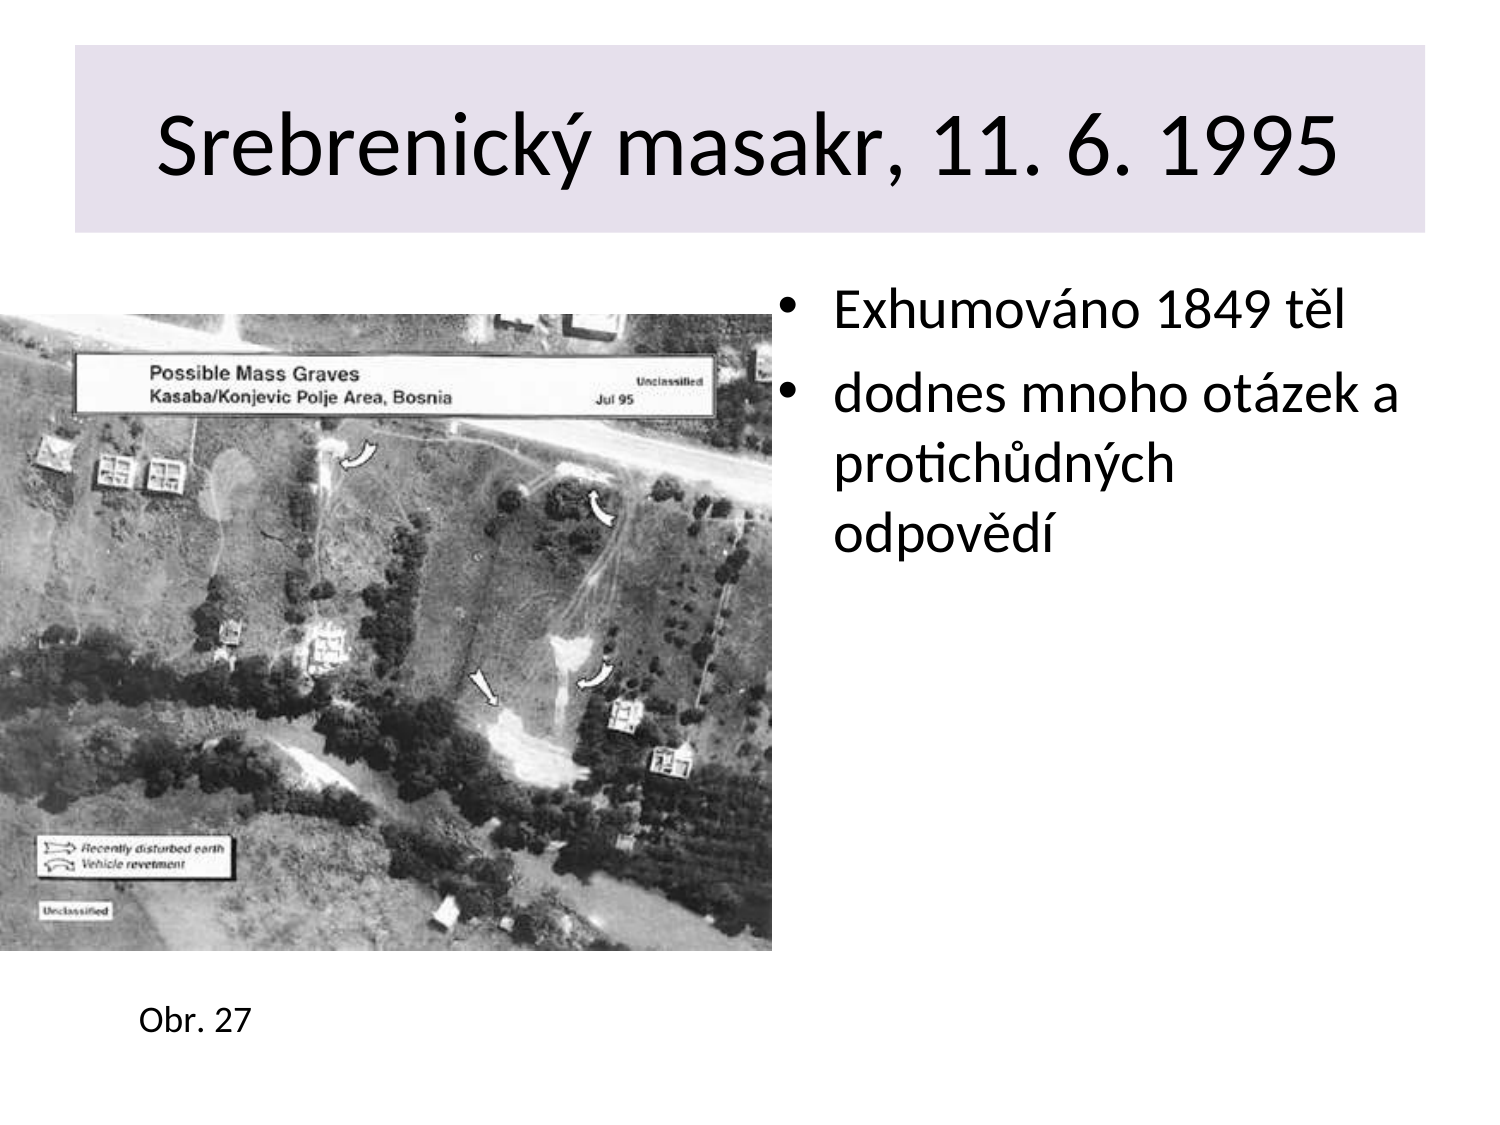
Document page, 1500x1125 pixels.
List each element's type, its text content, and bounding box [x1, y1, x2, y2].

list Exhumováno 1849 těl dodnes mnoho otázek a protichůdných odpovědí [762, 262, 1426, 1006]
title Srebrenický masakr, 11. 6. 1995 [75, 45, 1426, 233]
text_box Obr. 27 [123, 987, 302, 1049]
text_box [0, 314, 762, 951]
